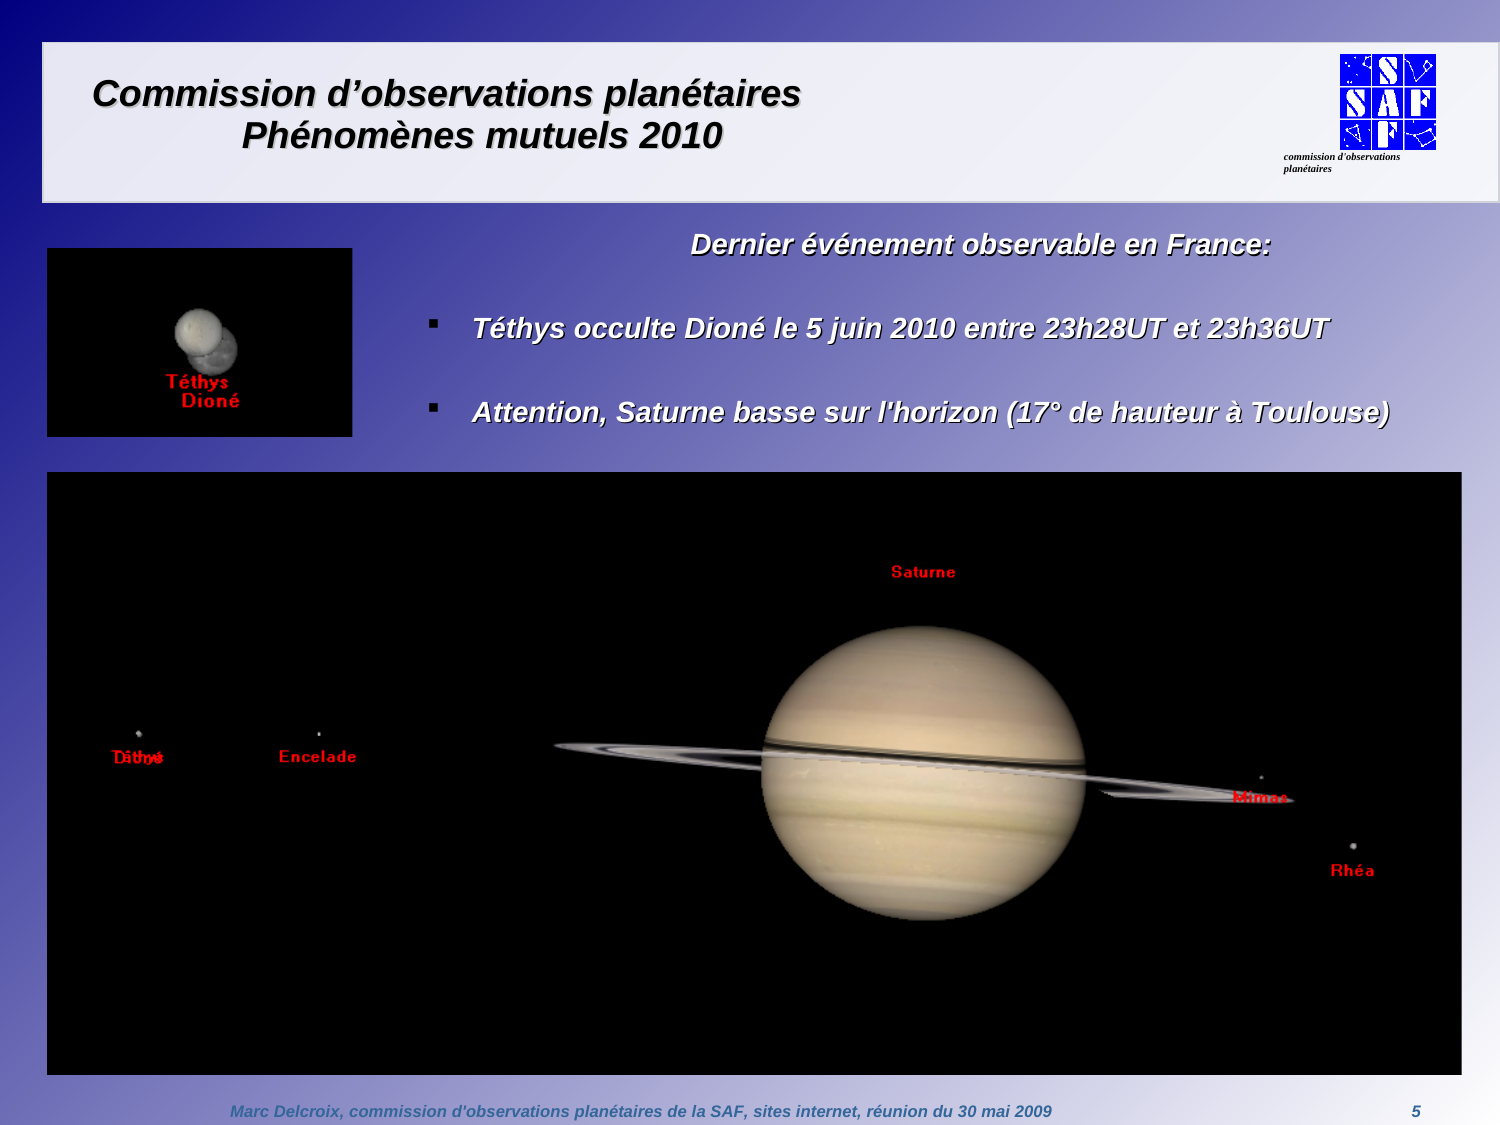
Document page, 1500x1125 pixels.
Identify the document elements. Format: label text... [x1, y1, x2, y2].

text_box Commission d’observations planétaires Phénomènes mutuels 2010 [76, 54, 1313, 173]
picture [47, 472, 1462, 1075]
picture [1340, 54, 1436, 150]
text_box Dernier événement observable en France: Téthys occulte Dioné le 5 juin 2010 entre 23h28UT et 23h36UT Attention, Saturne basse sur l'horizon (17° de hauteur à Toulouse) [324, 177, 1500, 638]
picture [47, 248, 353, 437]
